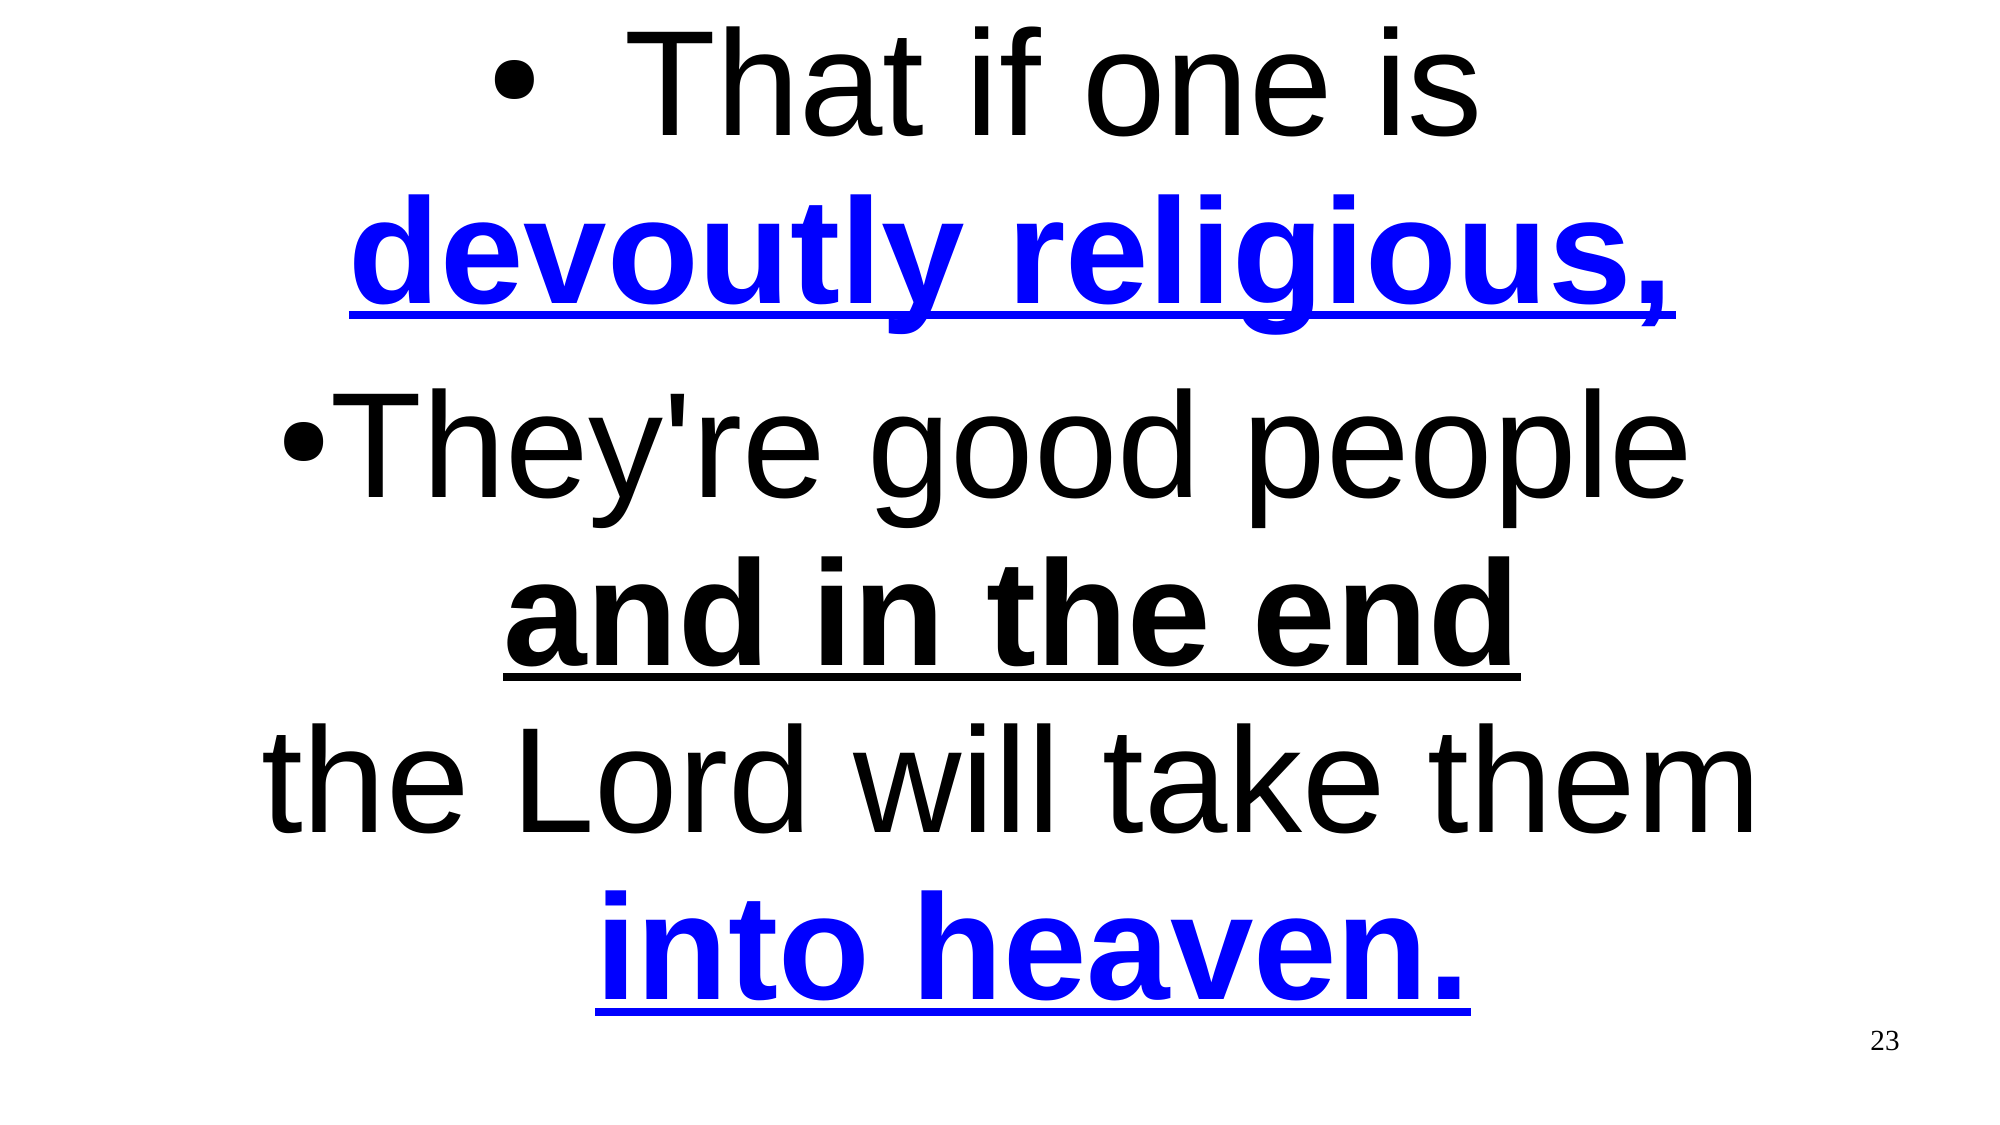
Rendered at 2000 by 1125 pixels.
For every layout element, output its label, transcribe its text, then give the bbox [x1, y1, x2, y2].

list That if one is devoutly religious, They're good people and in the end the Lord will take them into heaven. [0, 0, 1996, 1123]
